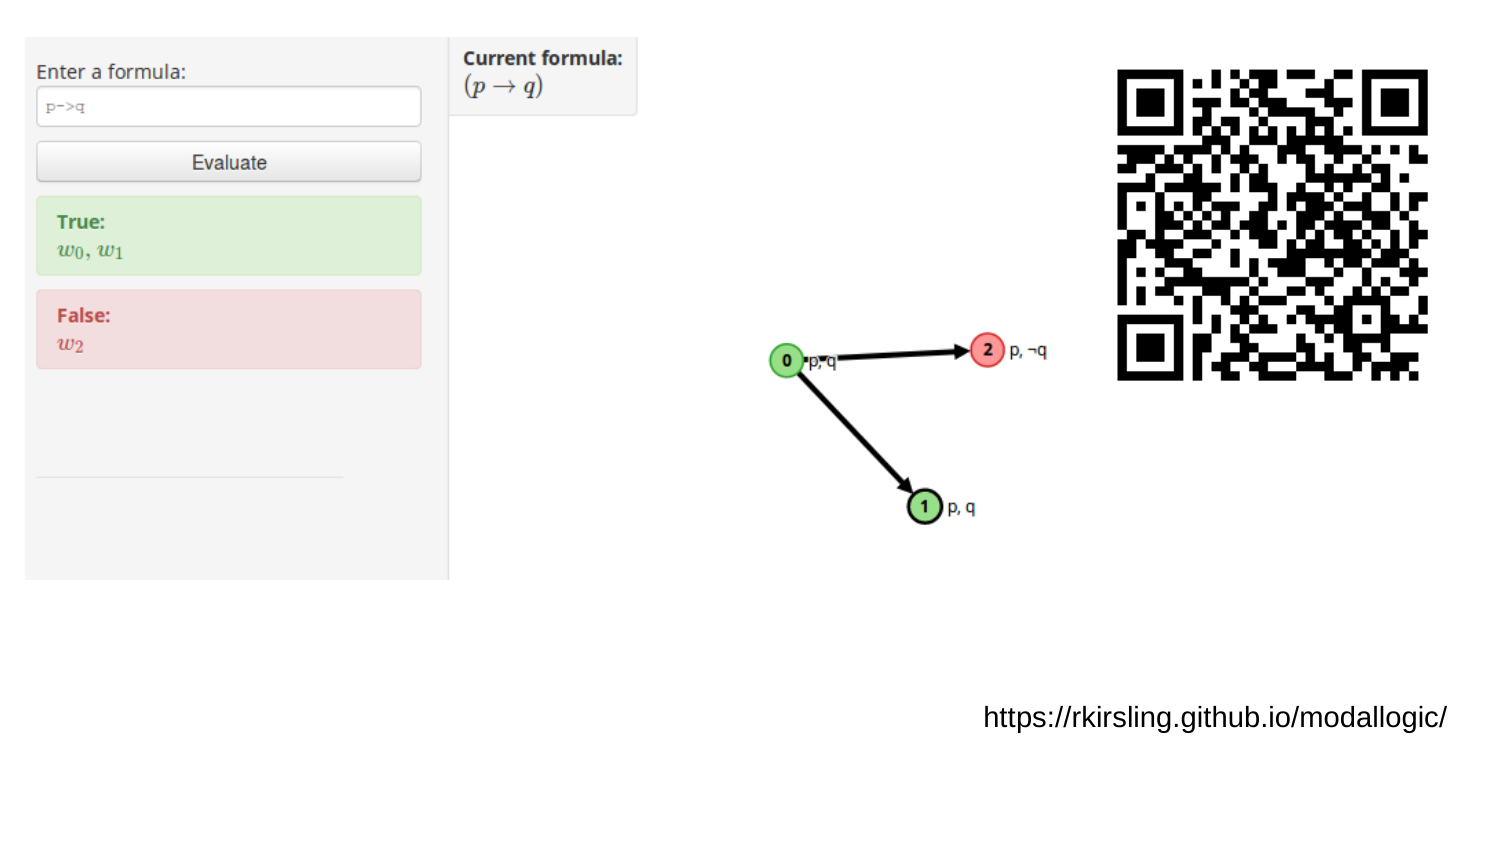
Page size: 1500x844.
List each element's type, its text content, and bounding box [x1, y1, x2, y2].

text_box https://rkirsling.github.io/modallogic/ [968, 682, 1480, 750]
picture [24, 37, 1048, 581]
picture [1072, 24, 1475, 428]
